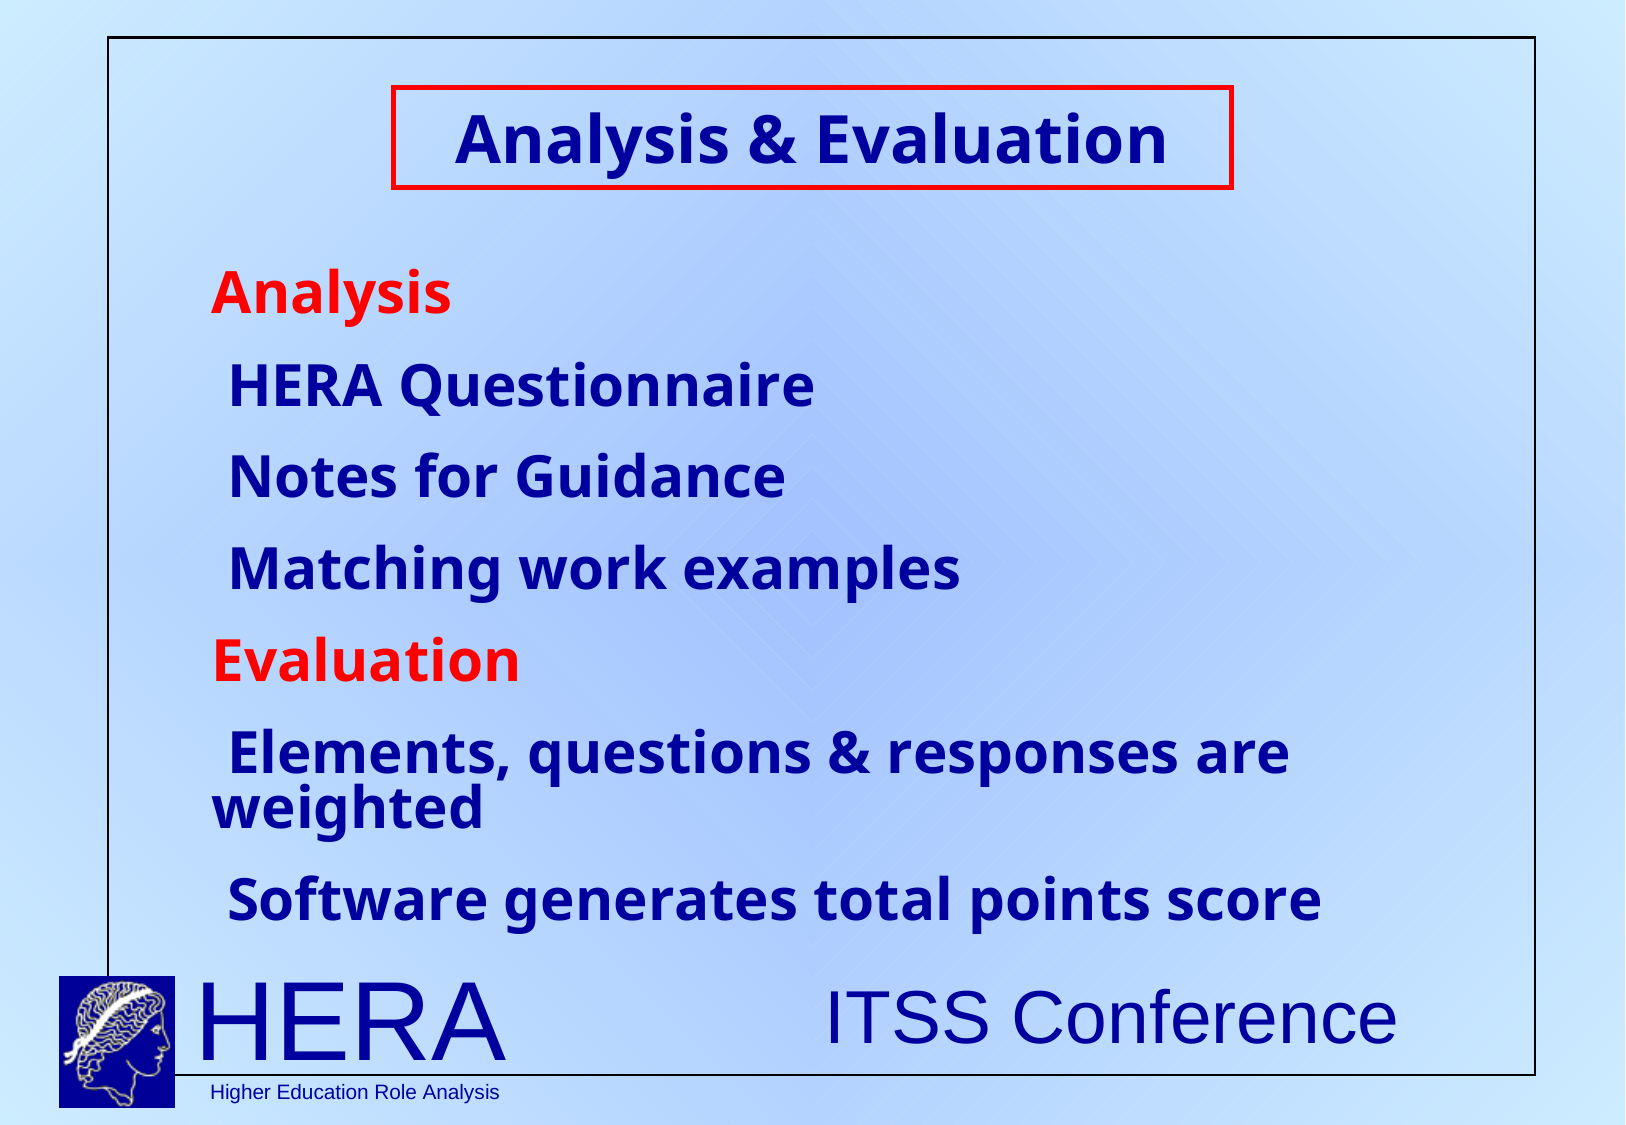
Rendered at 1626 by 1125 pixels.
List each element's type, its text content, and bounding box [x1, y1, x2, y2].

text_box Analysis HERA Questionnaire Notes for Guidance Matching work examples Evaluation Elements, questions & responses are weighted Software generates total points score [150, 262, 1426, 940]
text_box Analysis & Evaluation [393, 87, 1232, 188]
picture [59, 976, 175, 1108]
